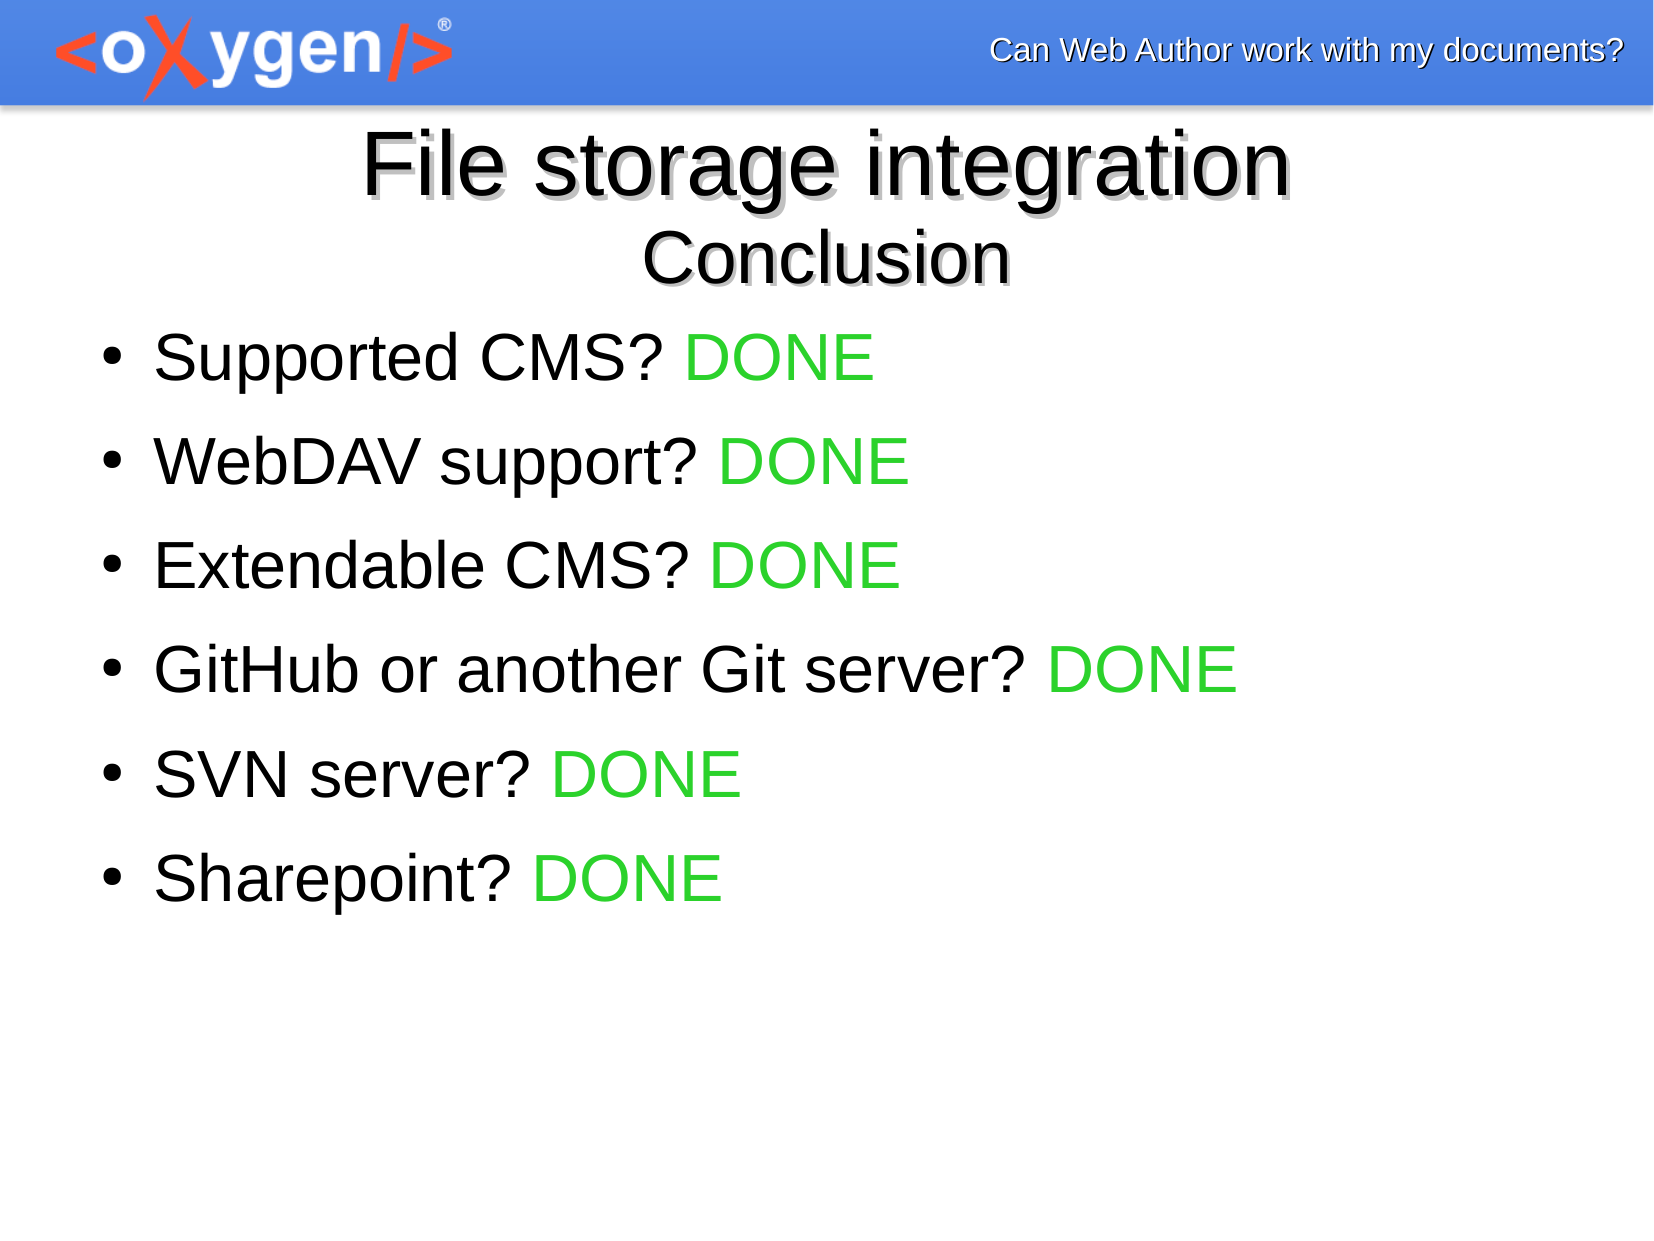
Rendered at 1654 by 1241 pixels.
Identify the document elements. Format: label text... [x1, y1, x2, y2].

list Supported CMS? DONE WebDAV support? DONE Extendable CMS? DONE GitHub or another Git server? DONE SVN server? DONE Sharepoint? DONE [82, 319, 1571, 1152]
title File storage integration Conclusion [82, 102, 1571, 310]
picture [0, 0, 1654, 119]
